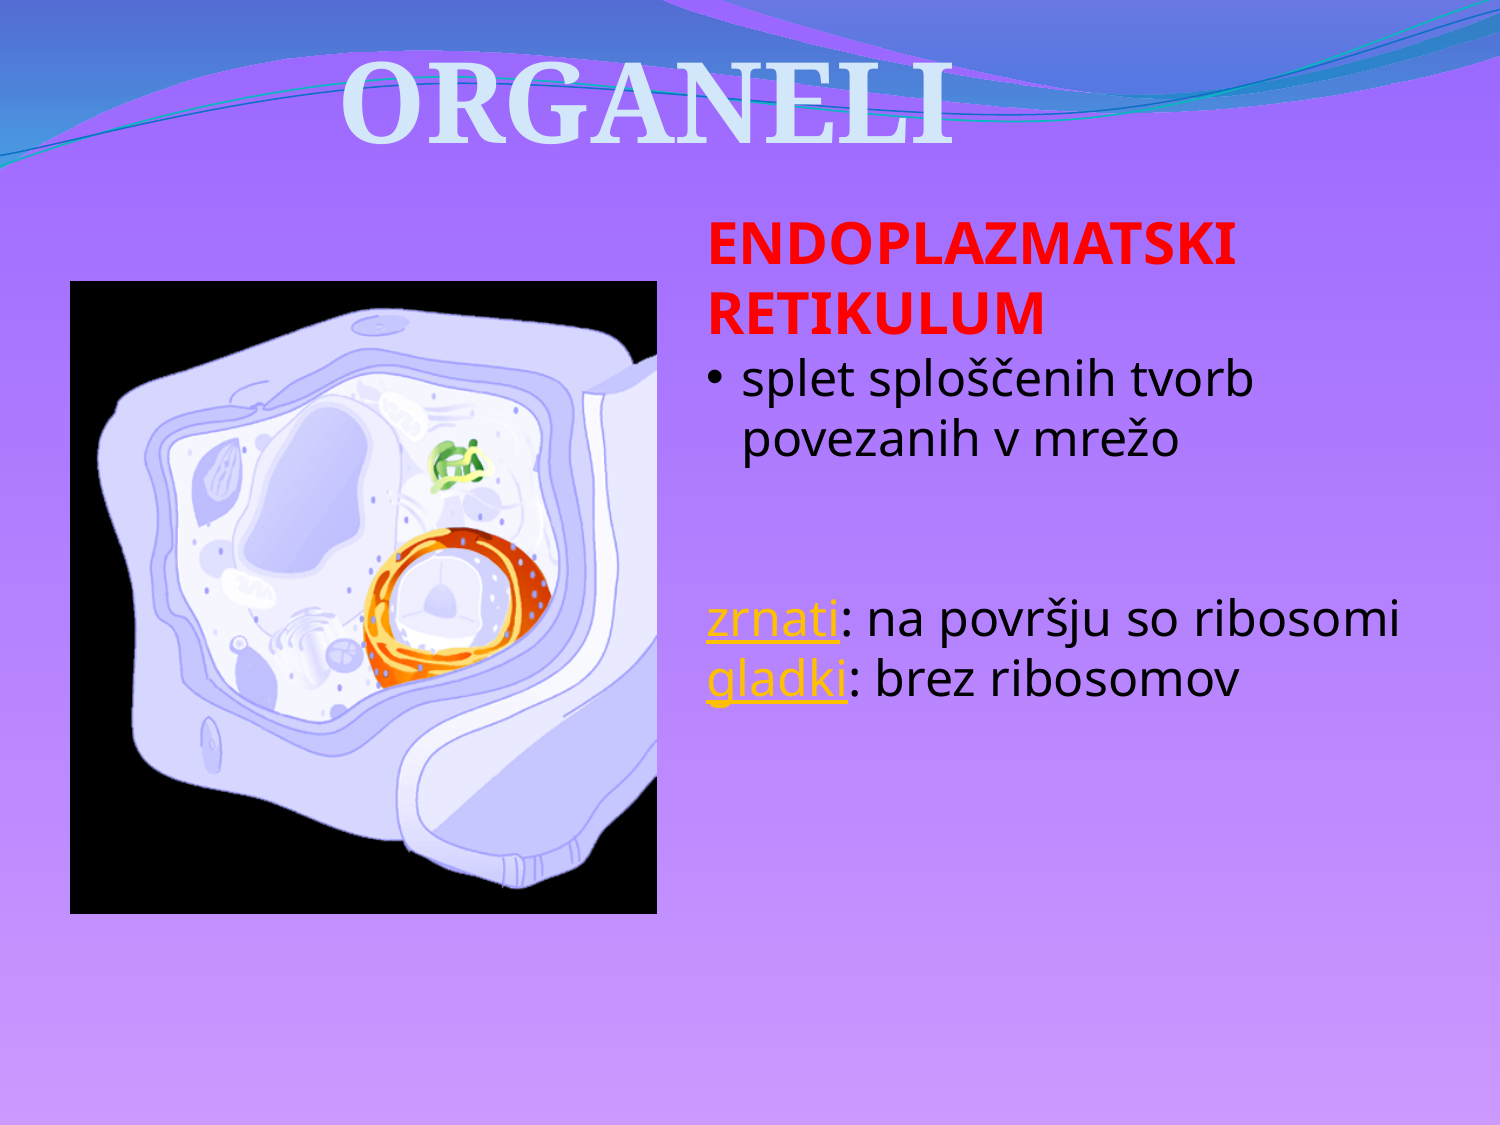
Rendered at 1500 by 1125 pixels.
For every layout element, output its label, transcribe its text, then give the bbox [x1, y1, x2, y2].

picture [70, 281, 657, 915]
text_box ORGANELI [322, 23, 971, 174]
text_box ENDOPLAZMATSKI RETIKULUM splet sploščenih tvorb povezanih v mrežo zrnati: na površju so ribosomi gladki: brez ribosomov [691, 199, 1453, 714]
